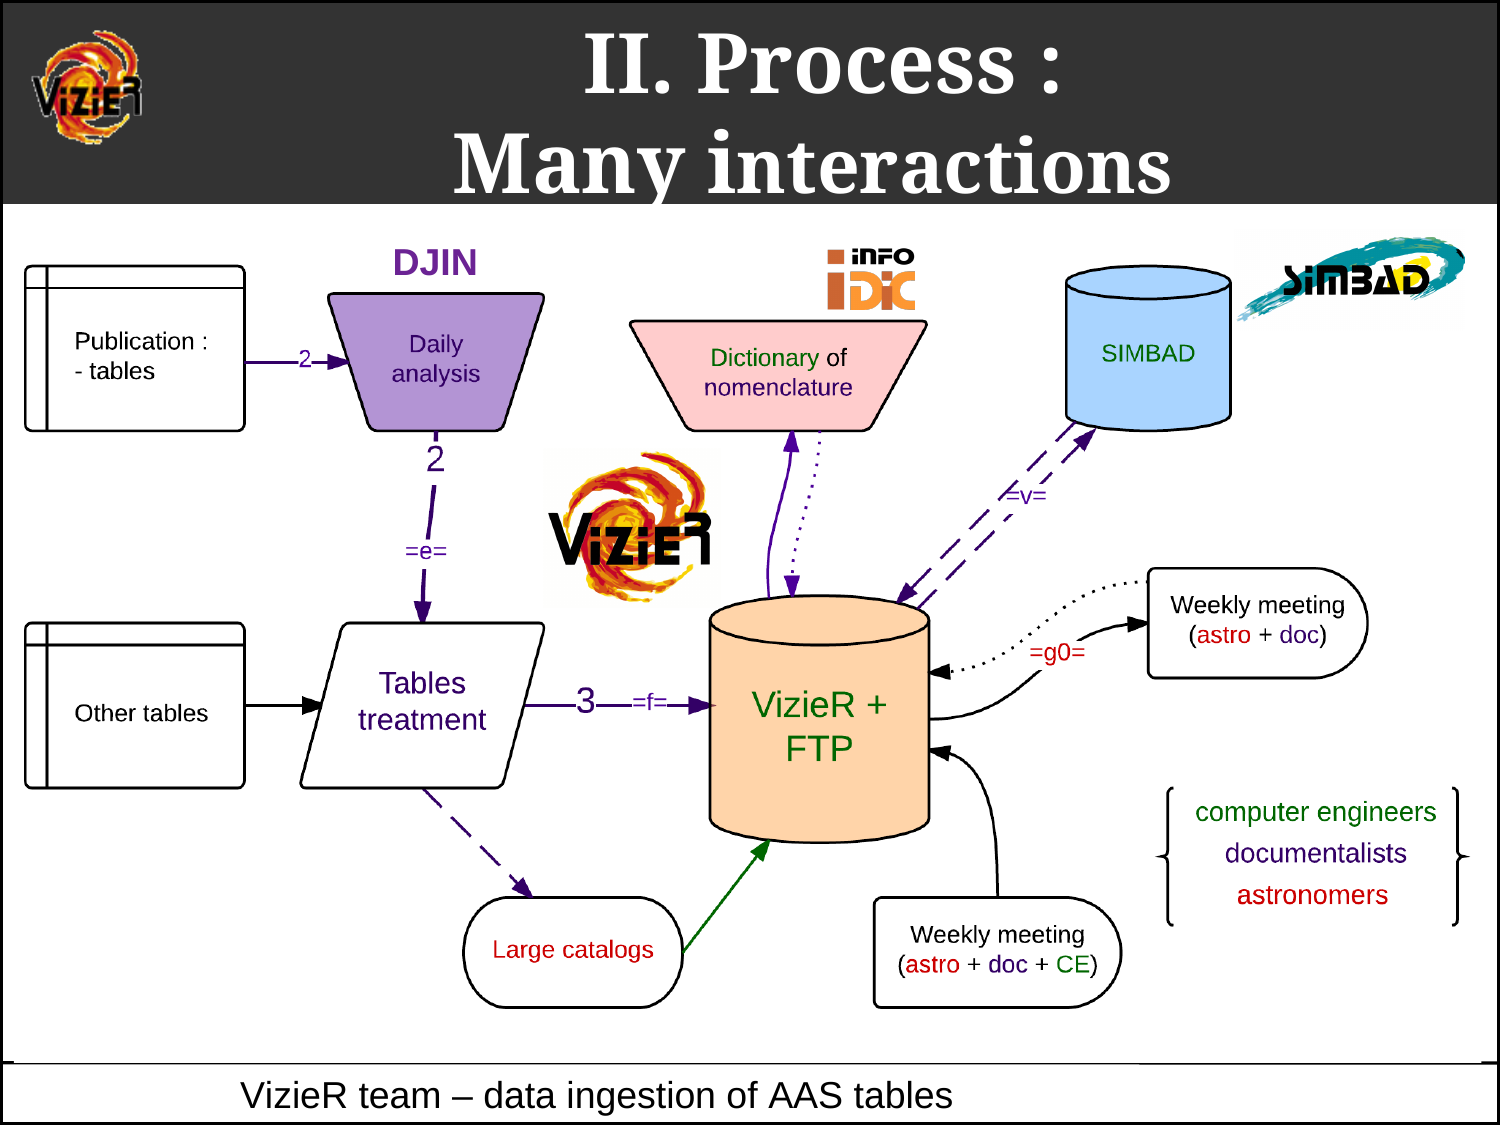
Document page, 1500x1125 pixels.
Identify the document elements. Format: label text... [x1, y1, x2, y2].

picture [13, 211, 1482, 1063]
title II. Process : Many interactions [201, 2, 1447, 211]
text_box DJIN [377, 231, 497, 291]
picture [29, 29, 148, 148]
